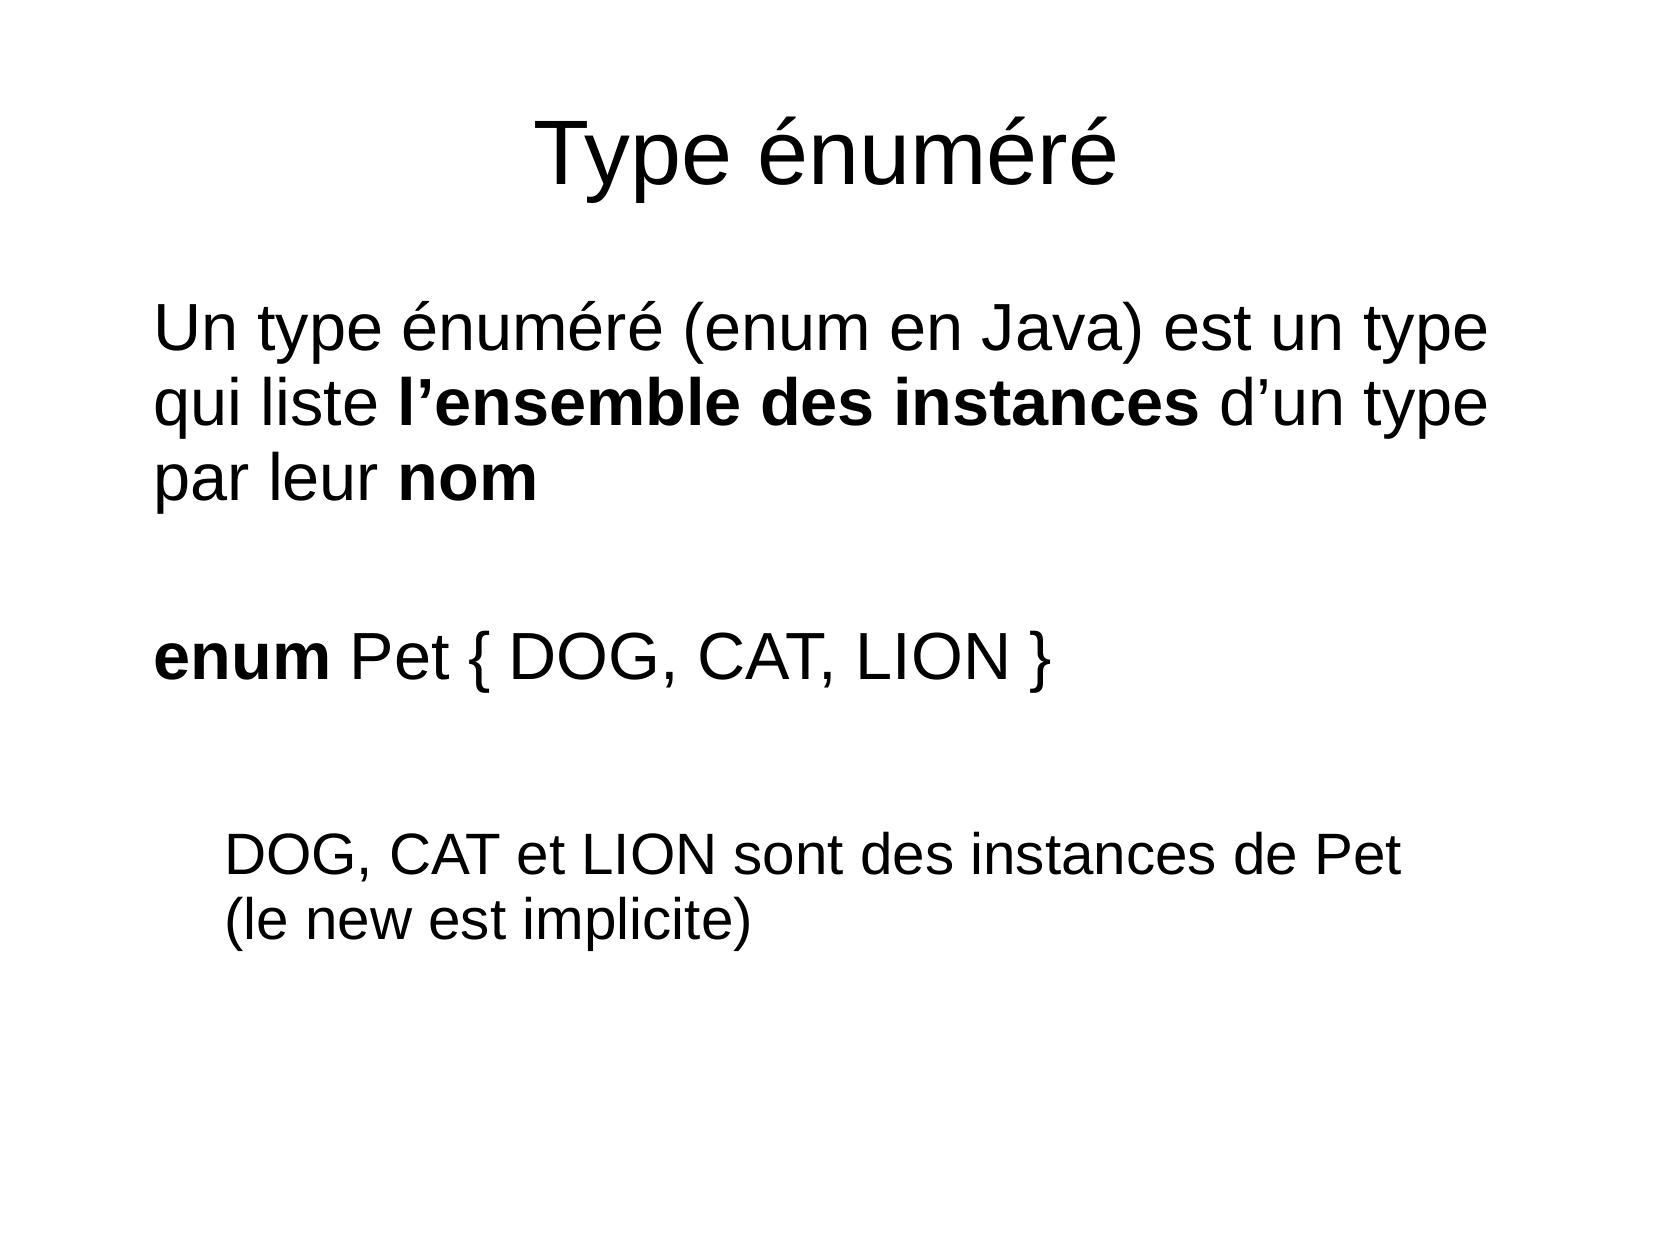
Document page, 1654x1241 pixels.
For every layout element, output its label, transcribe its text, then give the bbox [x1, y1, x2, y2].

list Un type énuméré (enum en Java) est un type qui liste l’ensemble des instances d’un type par leur nom enum Pet { DOG, CAT, LION } DOG, CAT et LION sont des instances de Pet (le new est implicite) [82, 290, 1571, 1010]
title Type énuméré [82, 49, 1571, 257]
